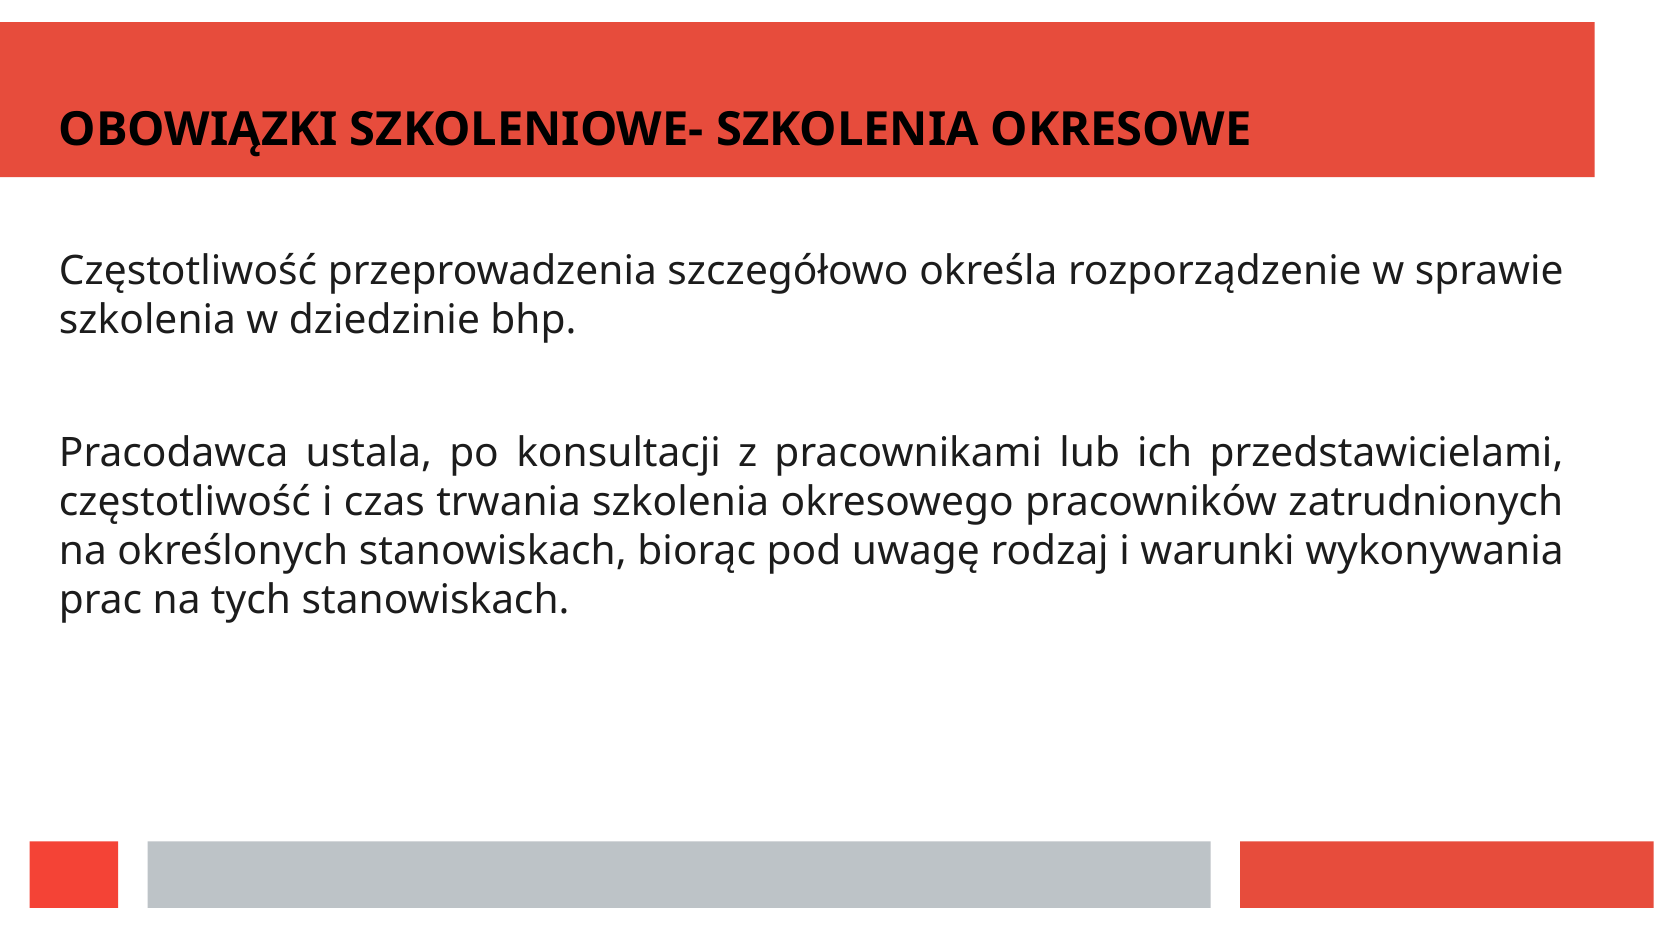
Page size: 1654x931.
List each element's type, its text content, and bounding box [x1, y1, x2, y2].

title OBOWIĄZKI SZKOLENIOWE- SZKOLENIA OKRESOWE [59, 44, 1595, 156]
list Częstotliwość przeprowadzenia szczegółowo określa rozporządzenie w sprawie szkolenia w dziedzinie bhp. Pracodawca ustala, po konsultacji z pracownikami lub ich przedstawicielami, częstotliwość i czas trwania szkolenia okresowego pracowników zatrudnionych na określonych stanowiskach, biorąc pod uwagę rodzaj i warunki wykonywania prac na tych stanowiskach. [59, 243, 1565, 820]
